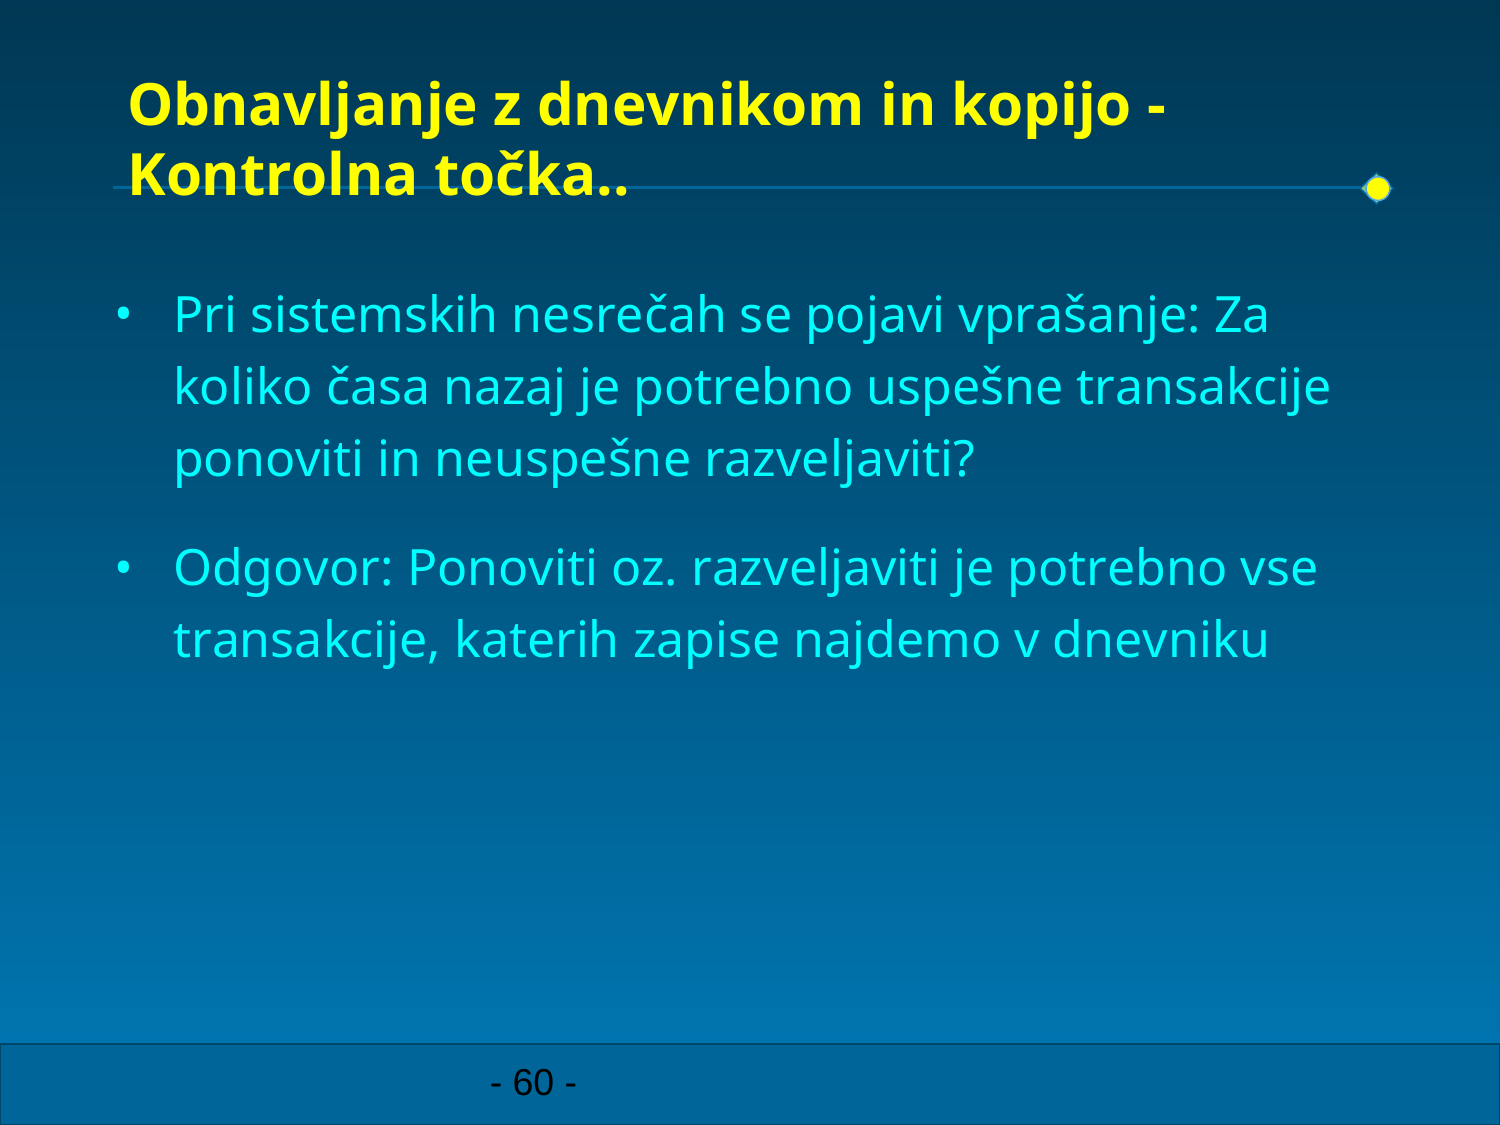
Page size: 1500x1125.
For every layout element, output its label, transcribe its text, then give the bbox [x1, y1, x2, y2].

list Pri sistemskih nesrečah se pojavi vprašanje: Za koliko časa nazaj je potrebno uspešne transakcije ponoviti in neuspešne razveljaviti? Odgovor: Ponoviti oz. razveljaviti je potrebno vse transakcije, katerih zapise najdemo v dnevniku [99, 262, 1412, 1035]
title Obnavljanje z dnevnikom in kopijo - Kontrolna točka.. [112, 94, 1388, 181]
